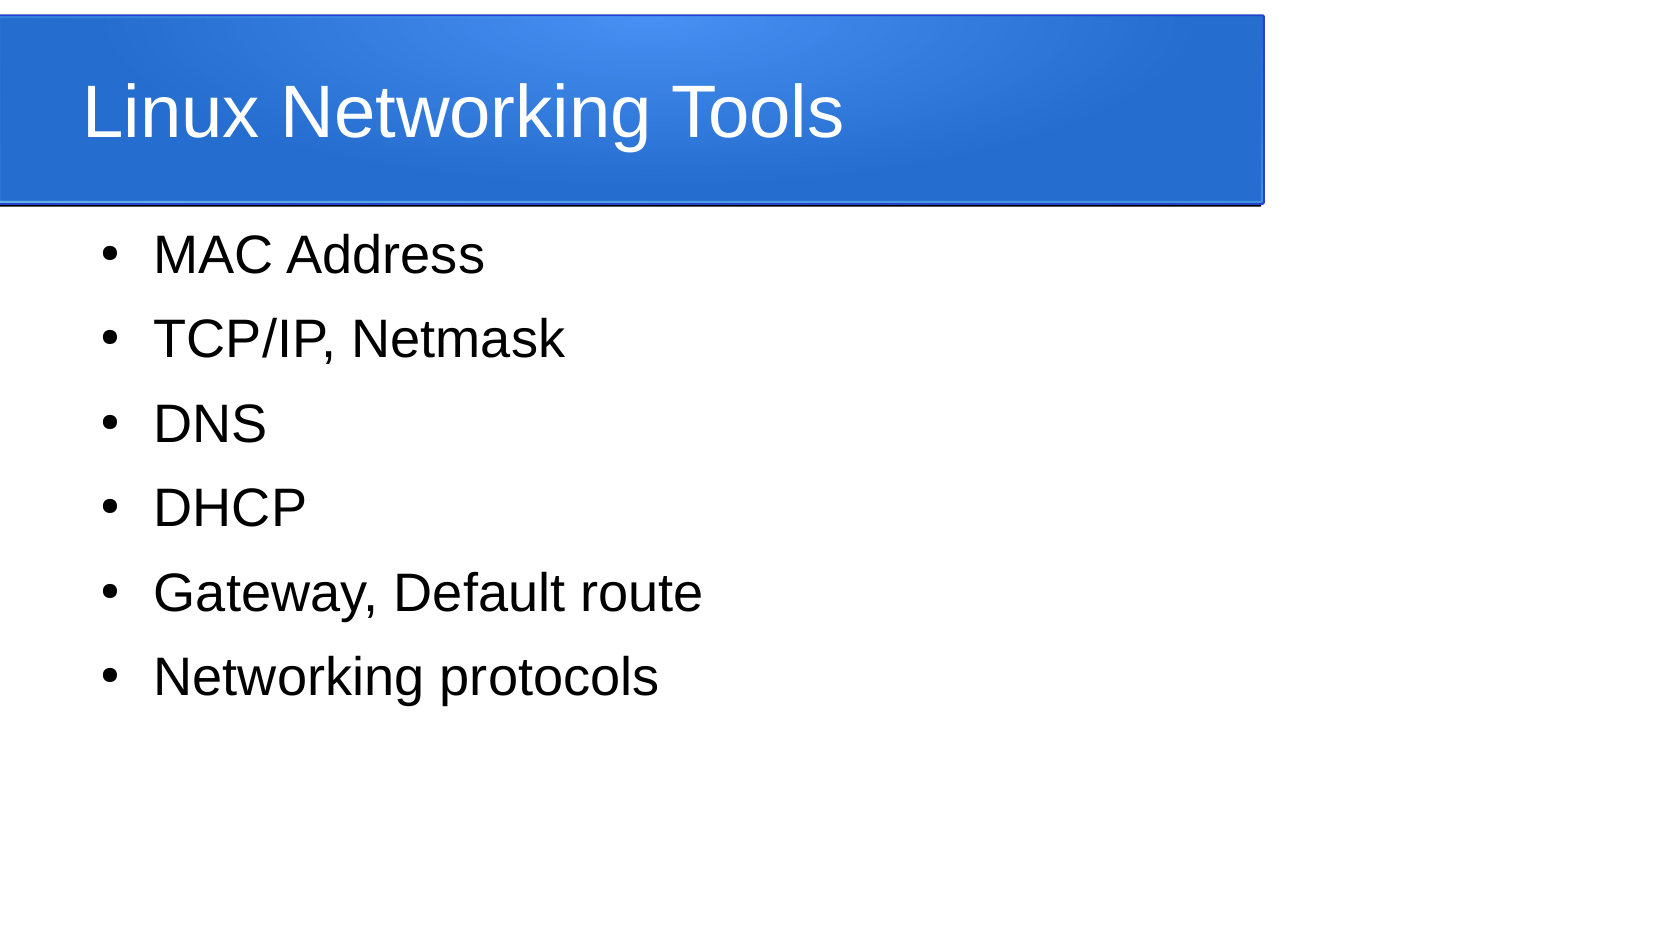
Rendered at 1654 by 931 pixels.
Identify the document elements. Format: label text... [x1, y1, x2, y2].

title Linux Networking Tools [82, 35, 1235, 189]
list MAC Address TCP/IP, Netmask DNS DHCP Gateway, Default route Networking protocols [82, 224, 1571, 764]
